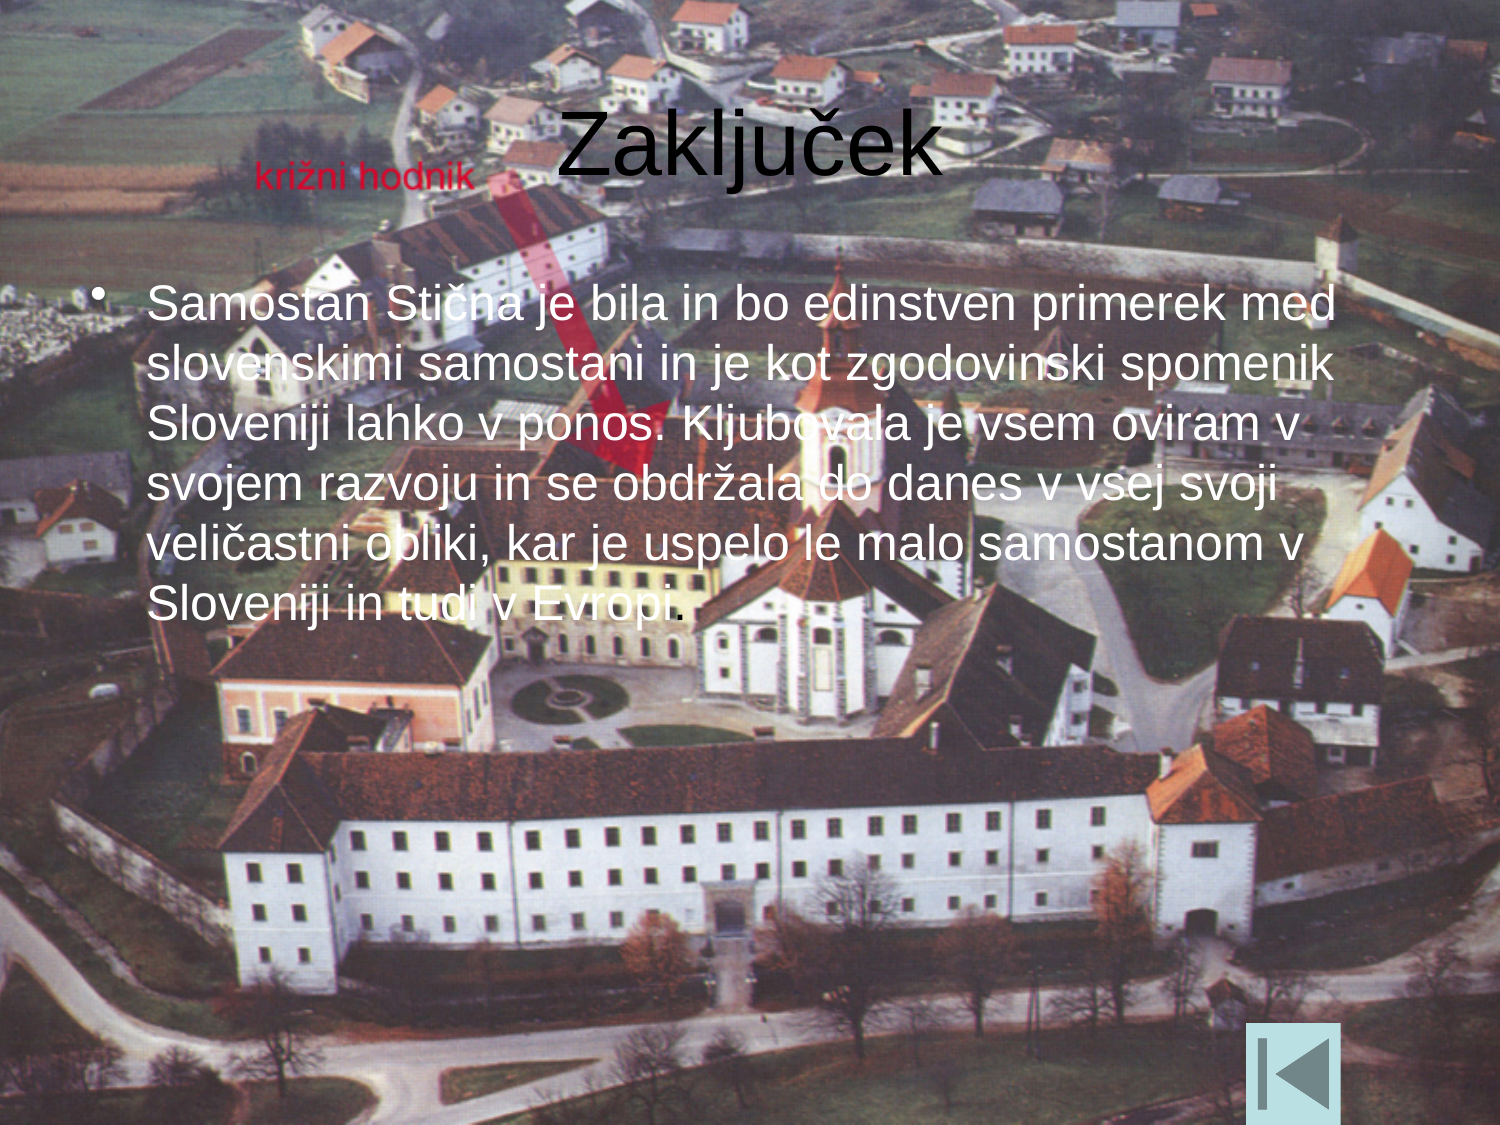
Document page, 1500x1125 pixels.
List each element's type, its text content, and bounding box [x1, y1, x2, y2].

list Samostan Stična je bila in bo edinstven primerek med slovenskimi samostani in je kot zgodovinski spomenik Sloveniji lahko v ponos. Kljubovala je vsem oviram v svojem razvoju in se obdržala do danes v vsej svoji veličastni obliki, kar je uspelo le malo samostanom v Sloveniji in tudi v Evropi. [75, 262, 1425, 1005]
picture [0, 0, 1500, 1125]
text_box [1246, 1023, 1341, 1125]
title Zaključek [75, 45, 1425, 233]
